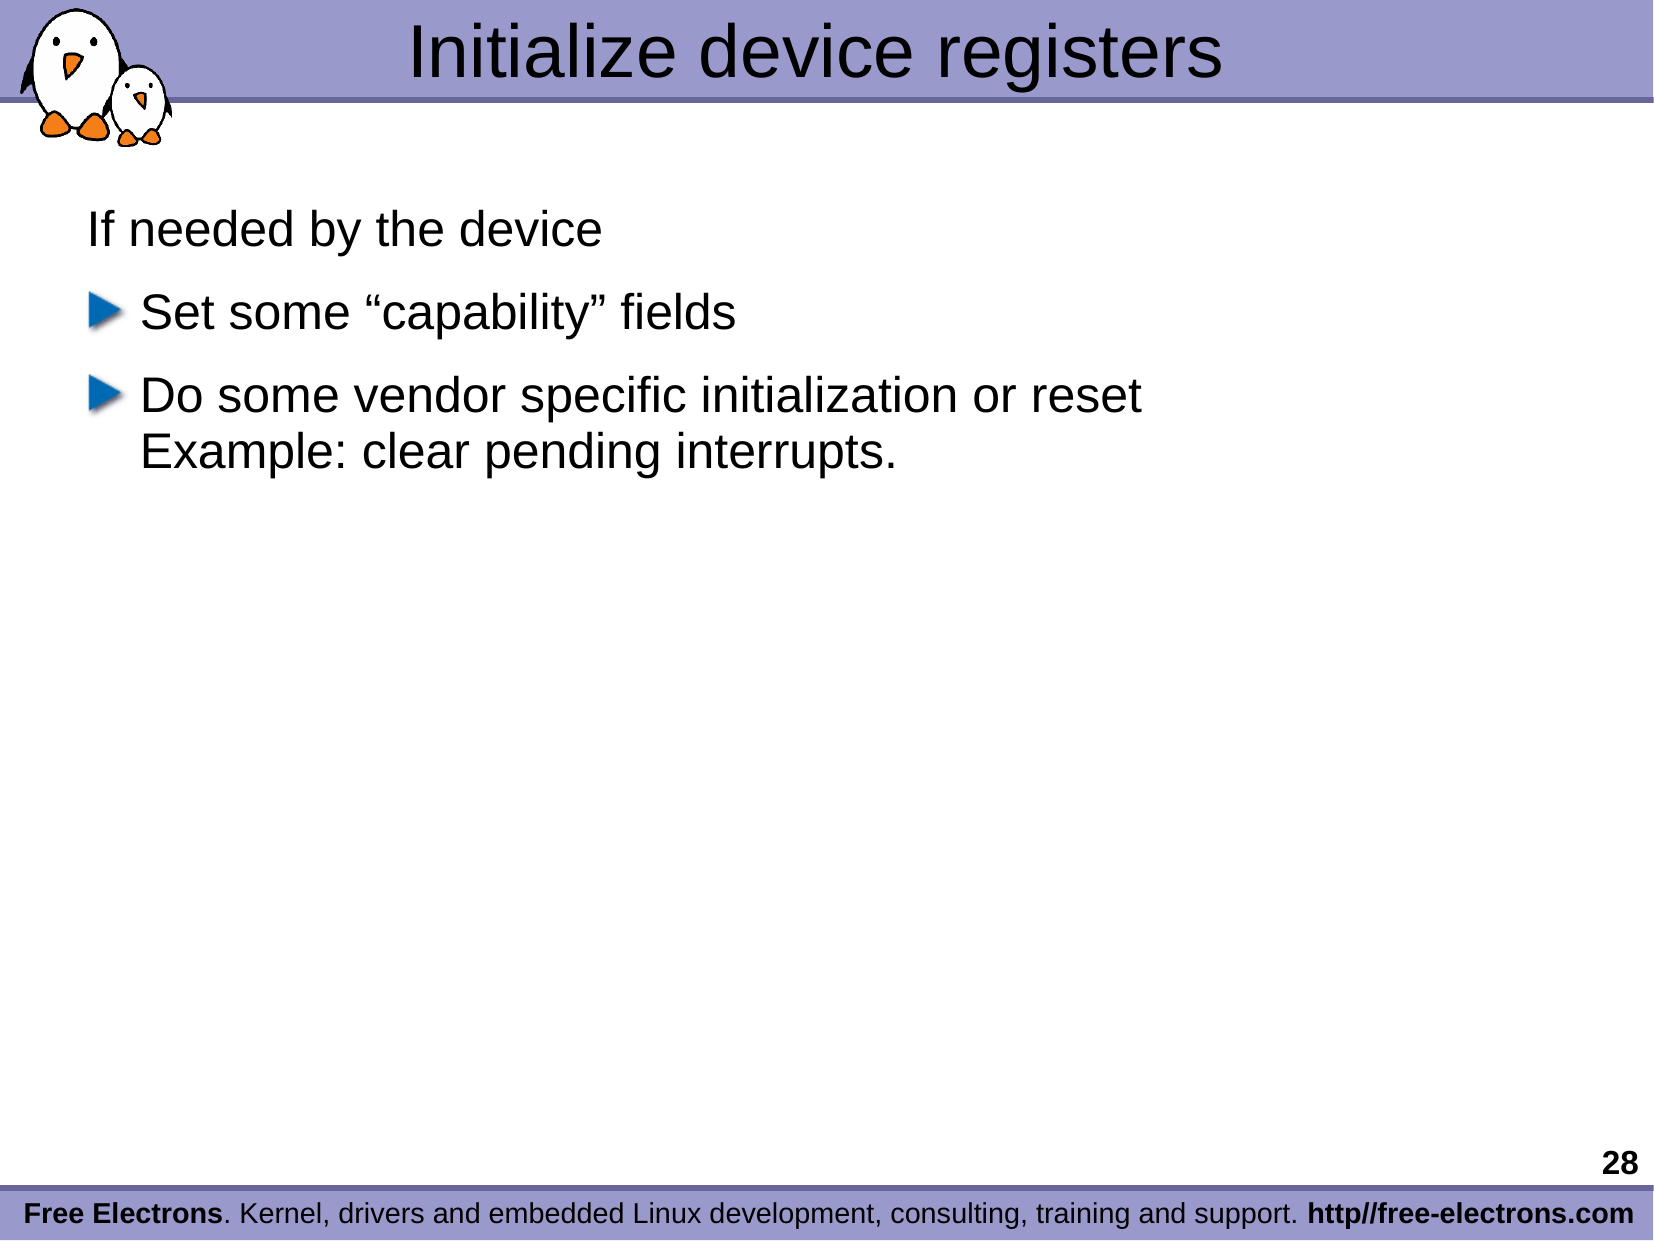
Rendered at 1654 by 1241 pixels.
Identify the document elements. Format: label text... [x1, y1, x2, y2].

list If needed by the device Set some “capability” fields Do some vendor specific initialization or reset Example: clear pending interrupts. [68, 201, 1592, 1118]
title Initialize device registers [70, 0, 1561, 104]
picture [20, 8, 172, 147]
